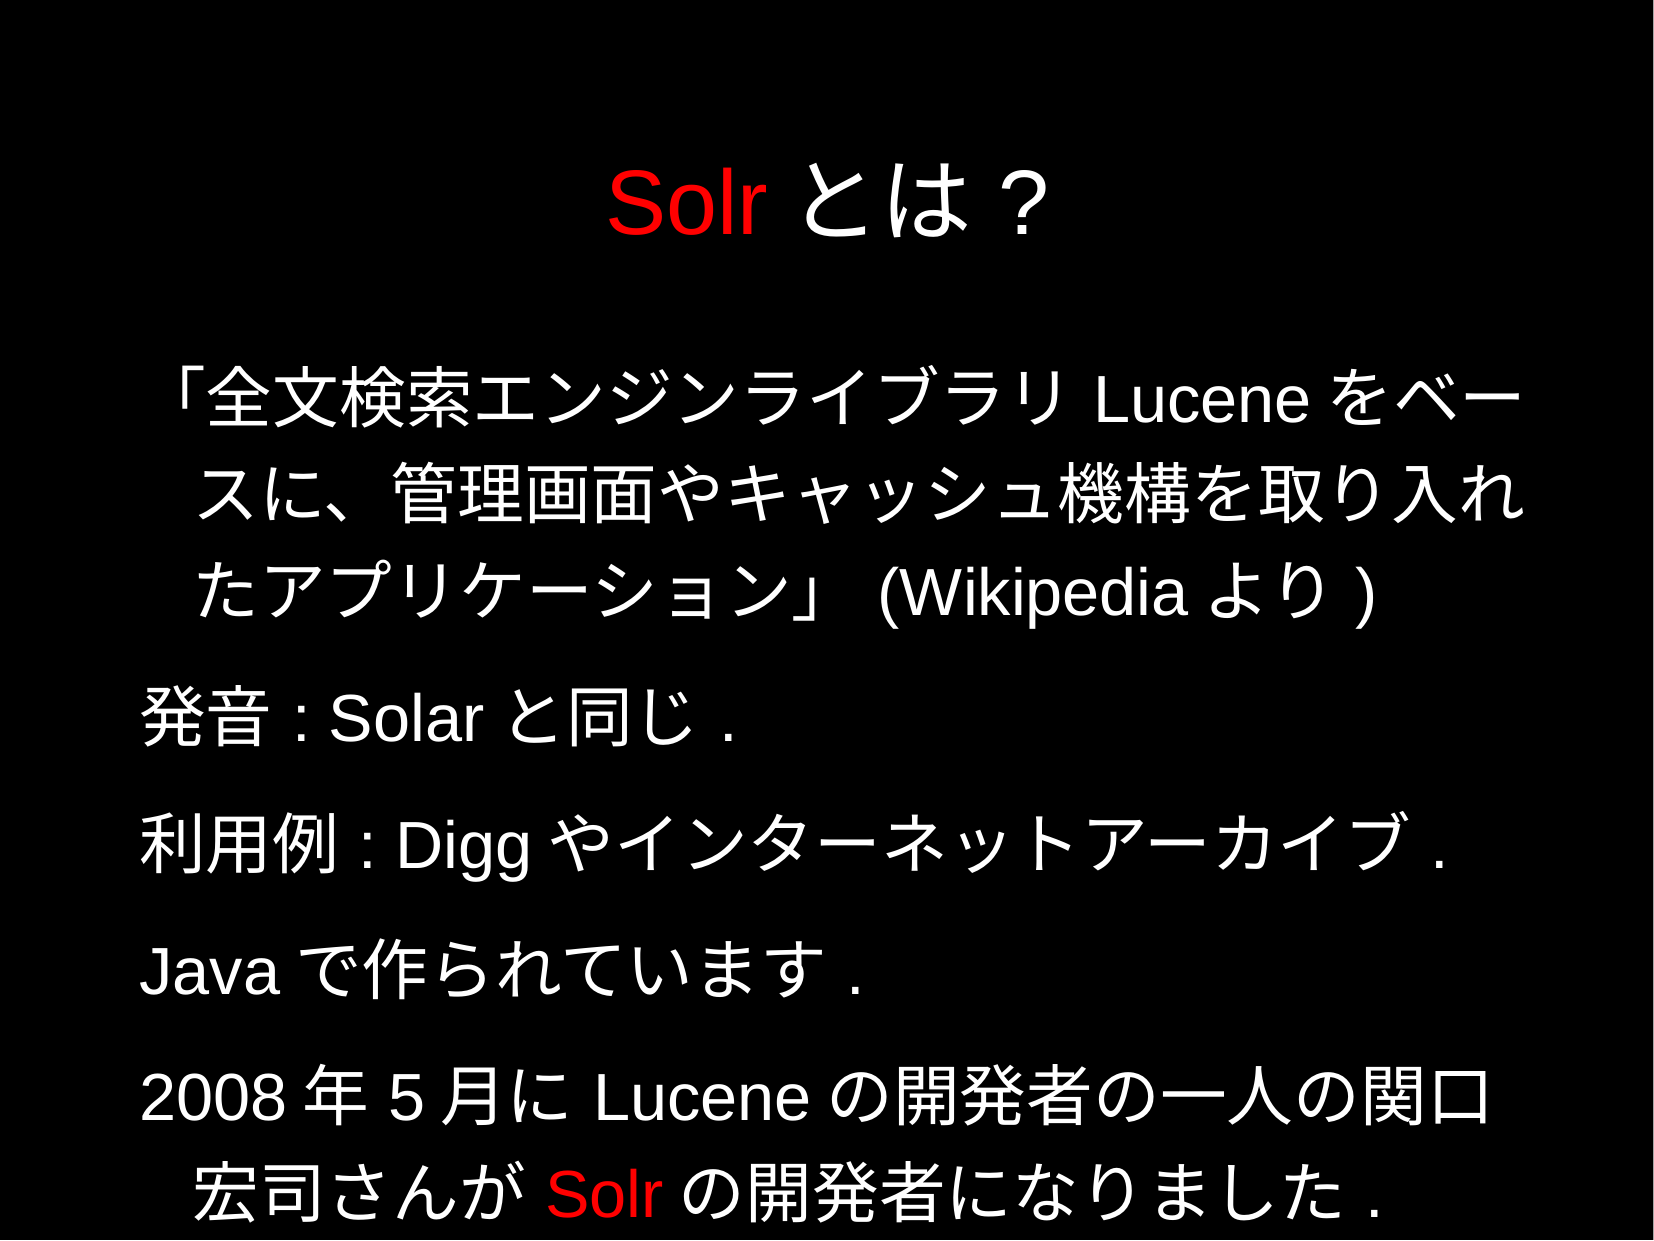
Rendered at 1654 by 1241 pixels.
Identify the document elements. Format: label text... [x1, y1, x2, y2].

title Solrとは? [121, 91, 1534, 299]
list 「全文検索エンジンライブラリLuceneをベースに、管理画面やキャッシュ機構を取り入れたアプリケーション」(Wikipediaより) 発音: Solarと同じ. 利用例: Diggやインターネットアーカイブ. Javaで作られています. 2008年5月にLuceneの開発者の一人の関口宏司さんがSolrの開発者になりました. 今後日本における利用も期待されています. BuzzurlでもSolrを使い始めました! [121, 344, 1534, 1241]
